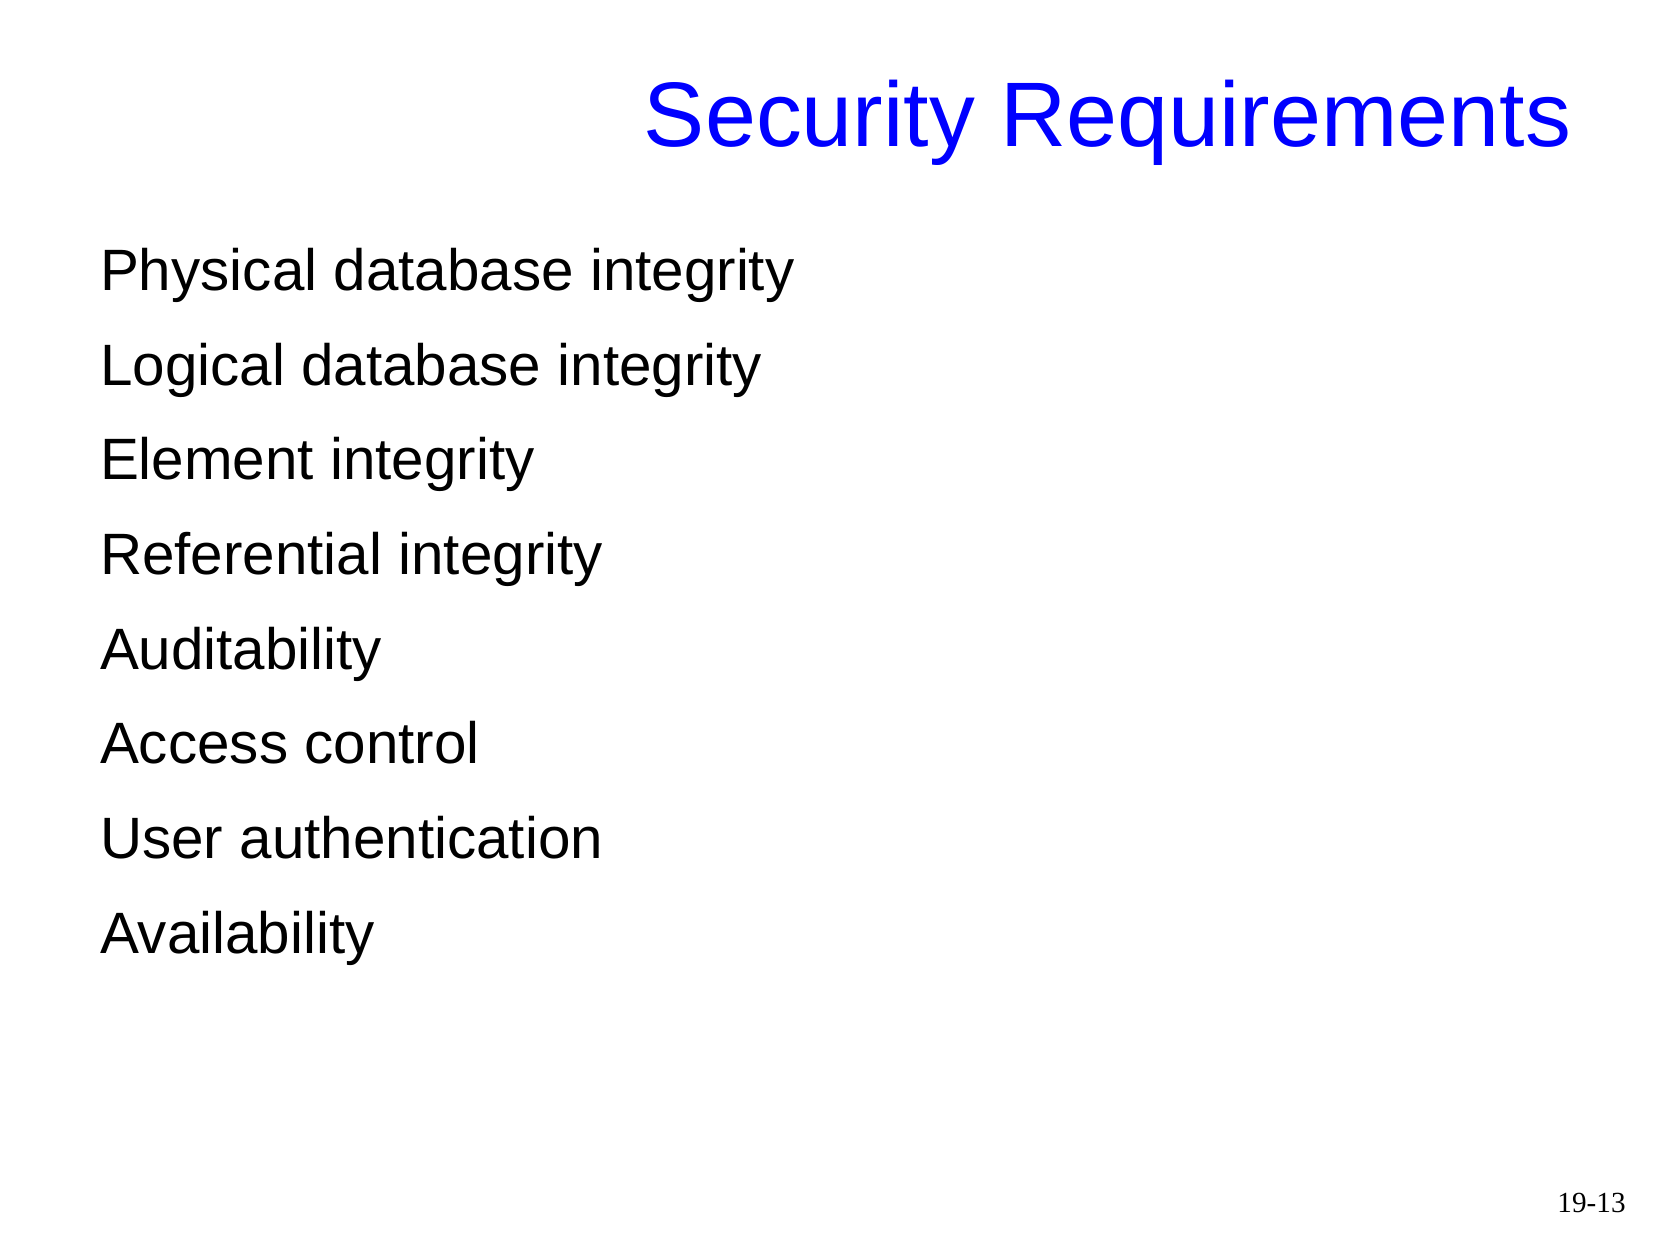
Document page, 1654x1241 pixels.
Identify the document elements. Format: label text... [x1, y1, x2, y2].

list Physical database integrity Logical database integrity Element integrity Referential integrity Auditability Access control User authentication Availability [82, 237, 1571, 1170]
title Security Requirements [84, 11, 1573, 218]
